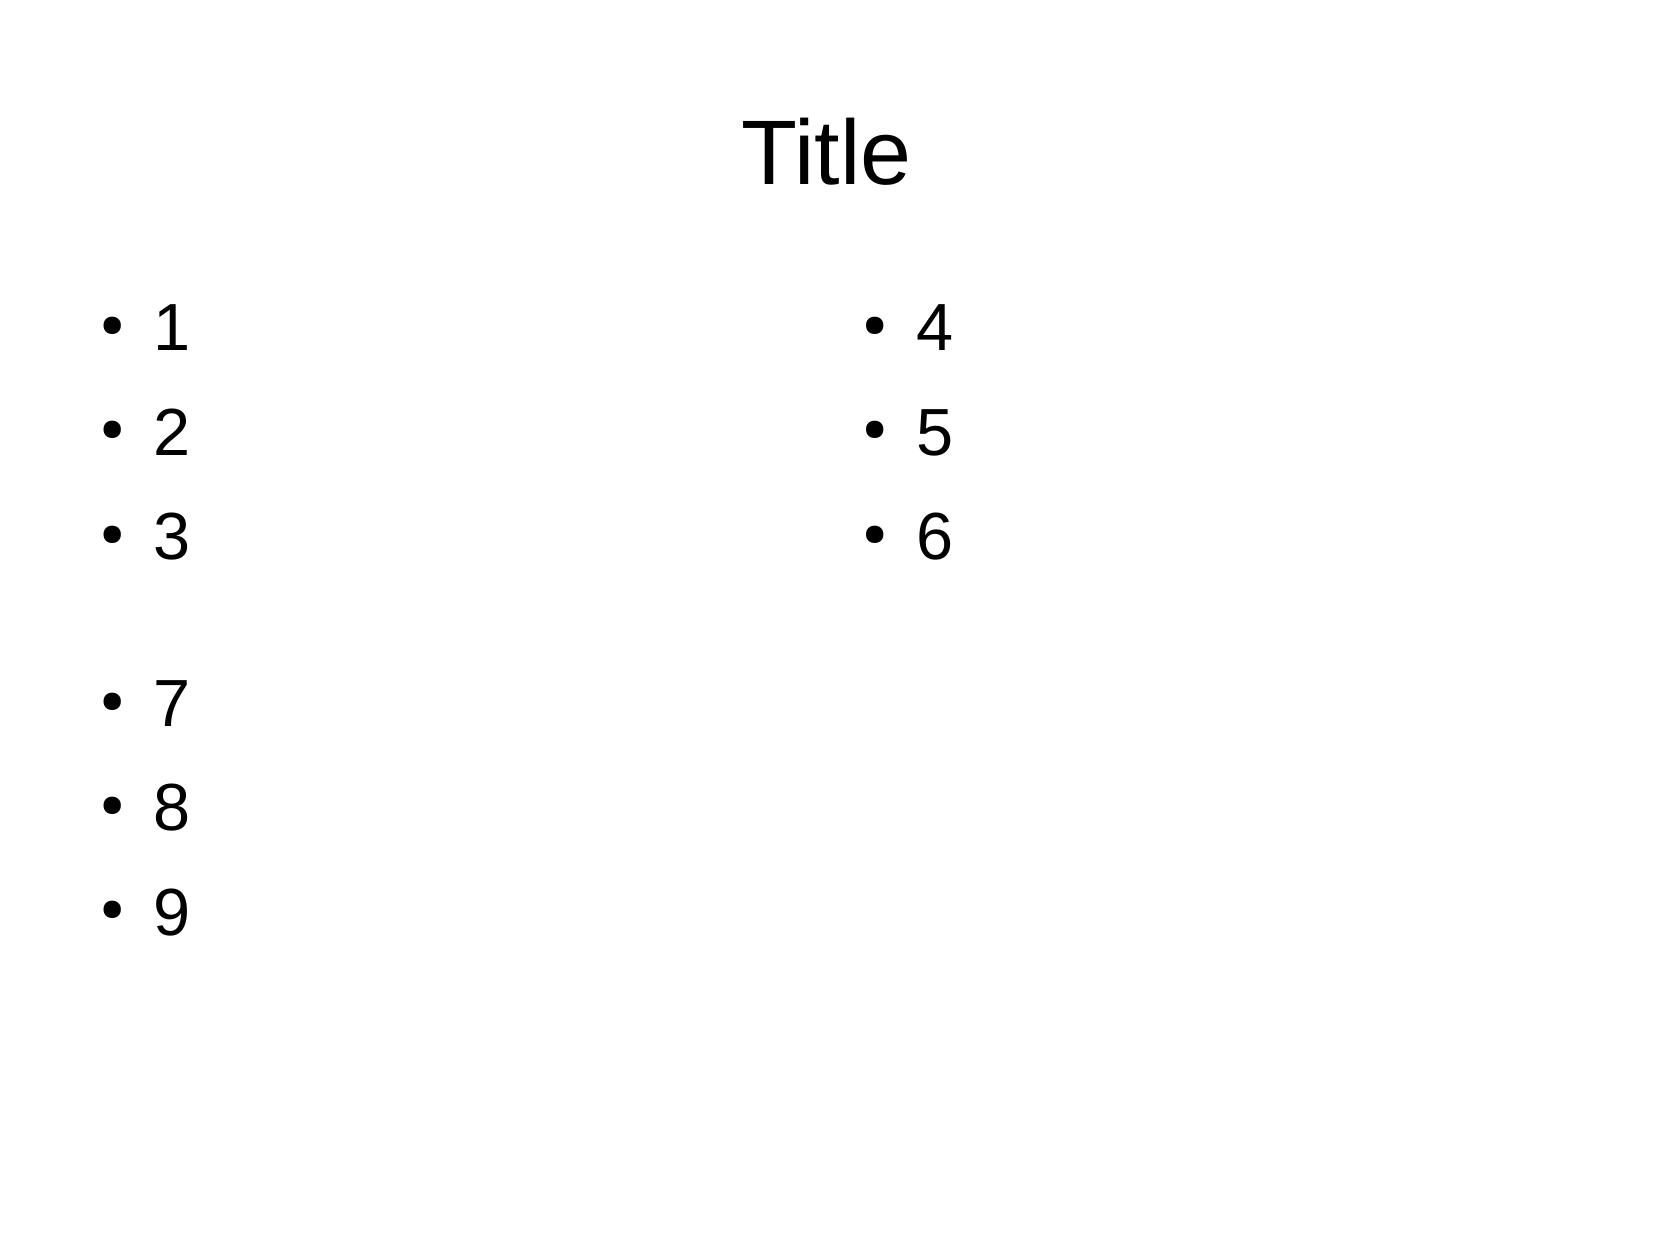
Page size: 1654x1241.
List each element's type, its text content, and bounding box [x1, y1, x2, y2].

list 7 8 9 [82, 665, 1571, 1009]
list 1 2 3 [82, 290, 809, 634]
title Title [82, 49, 1571, 257]
list 4 5 6 [845, 290, 1572, 634]
